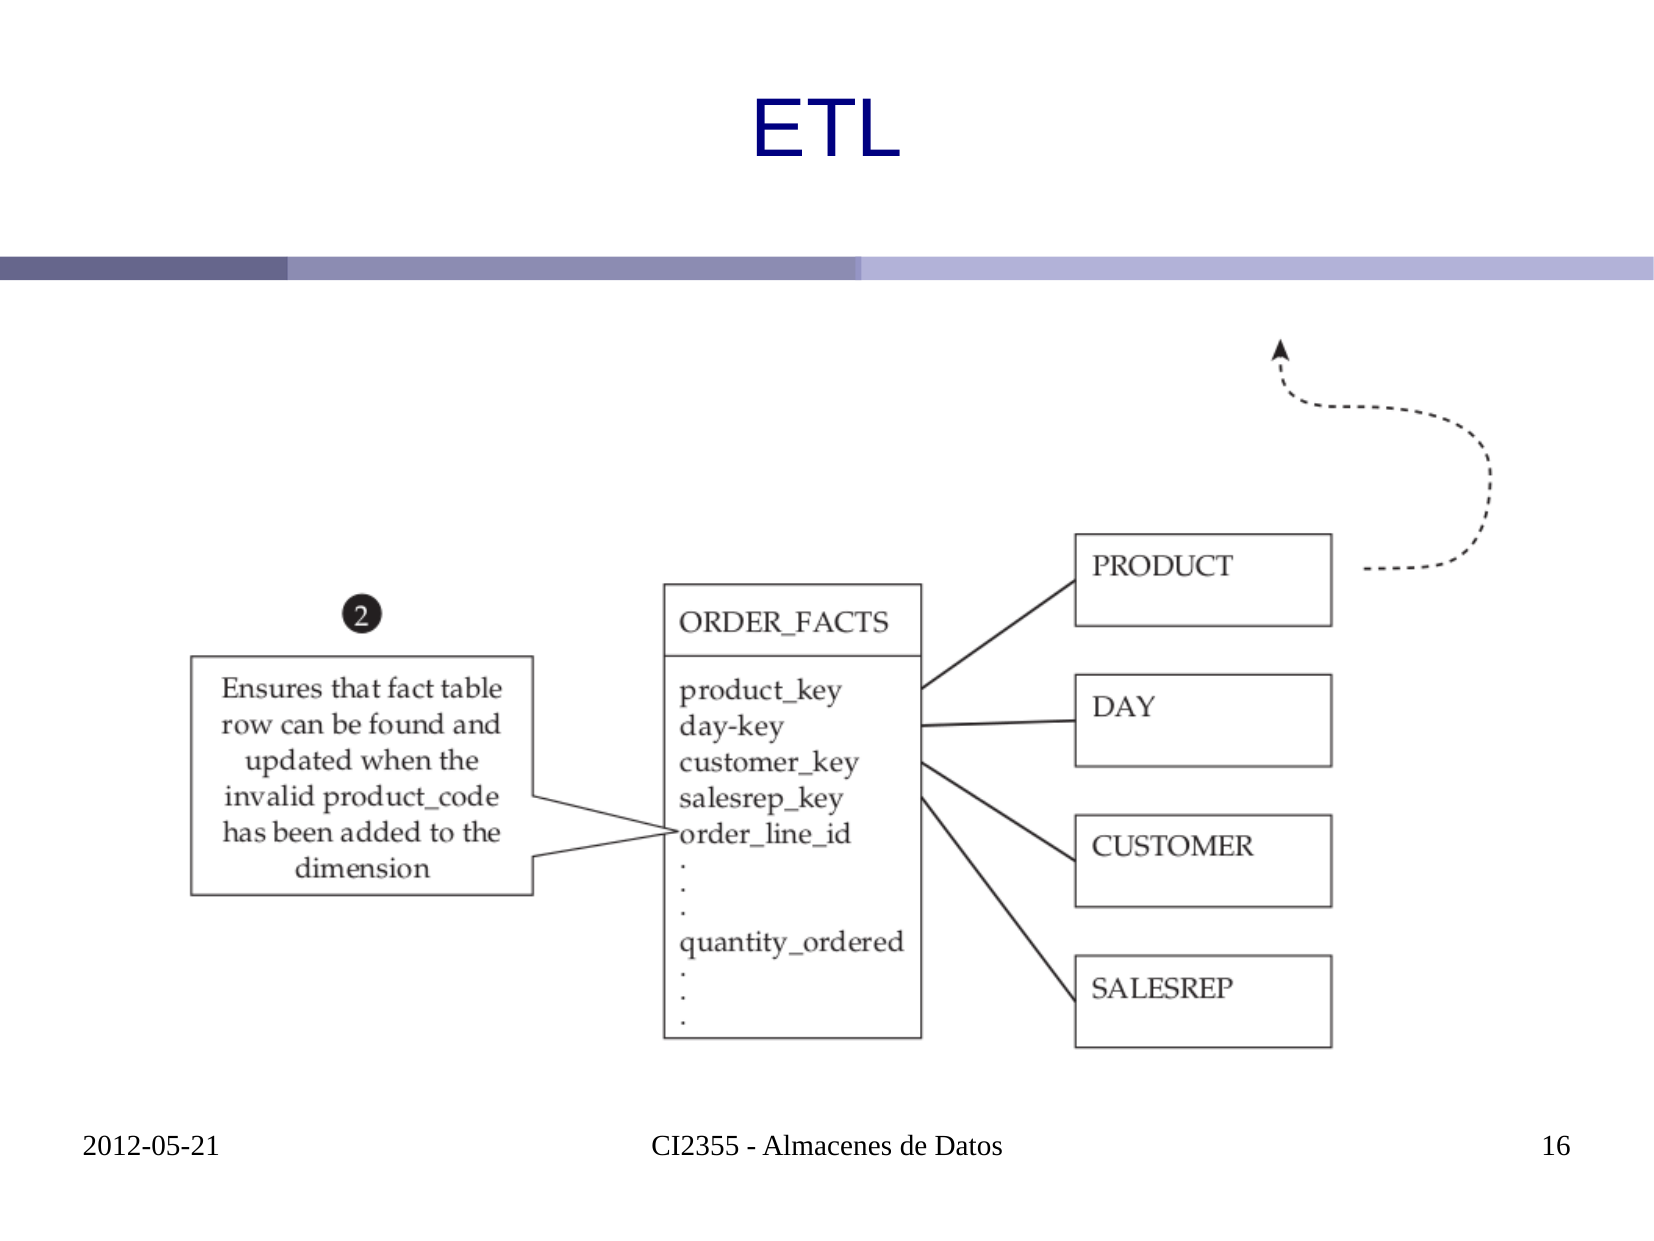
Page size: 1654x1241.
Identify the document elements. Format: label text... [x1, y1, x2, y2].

title ETL [0, 0, 1654, 257]
picture [145, 327, 1521, 1064]
